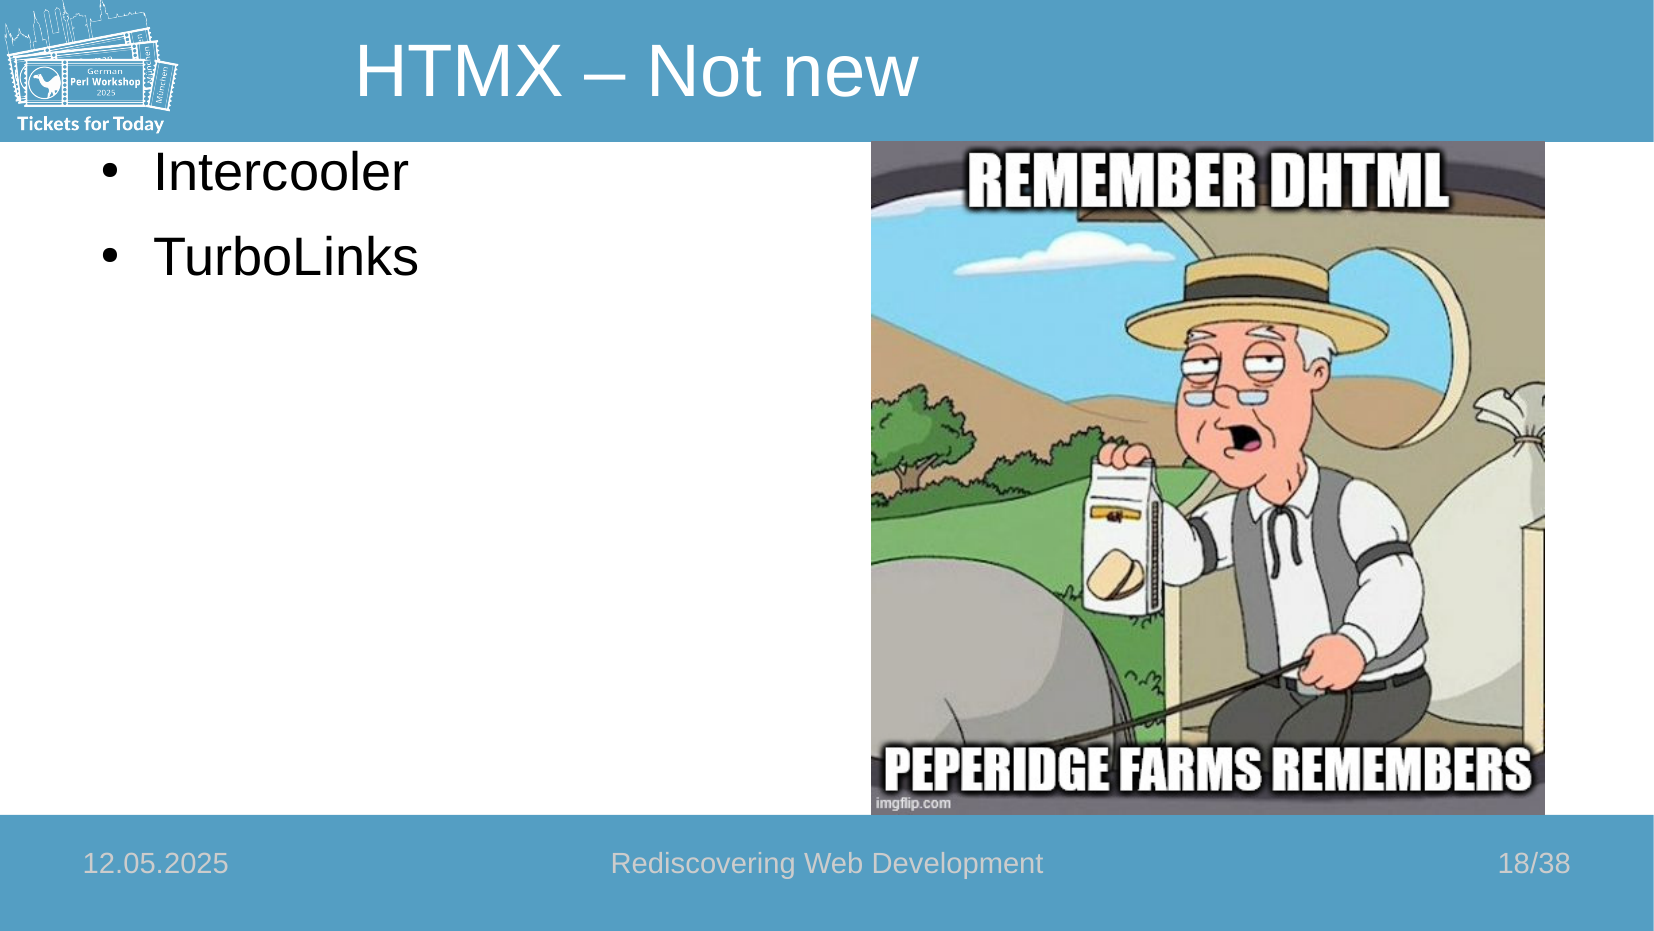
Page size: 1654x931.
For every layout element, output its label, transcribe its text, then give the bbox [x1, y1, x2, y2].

picture [871, 141, 1545, 815]
picture [3, 0, 180, 154]
title HTMX – Not new [354, 5, 1654, 136]
list Intercooler TurboLinks [82, 141, 809, 815]
